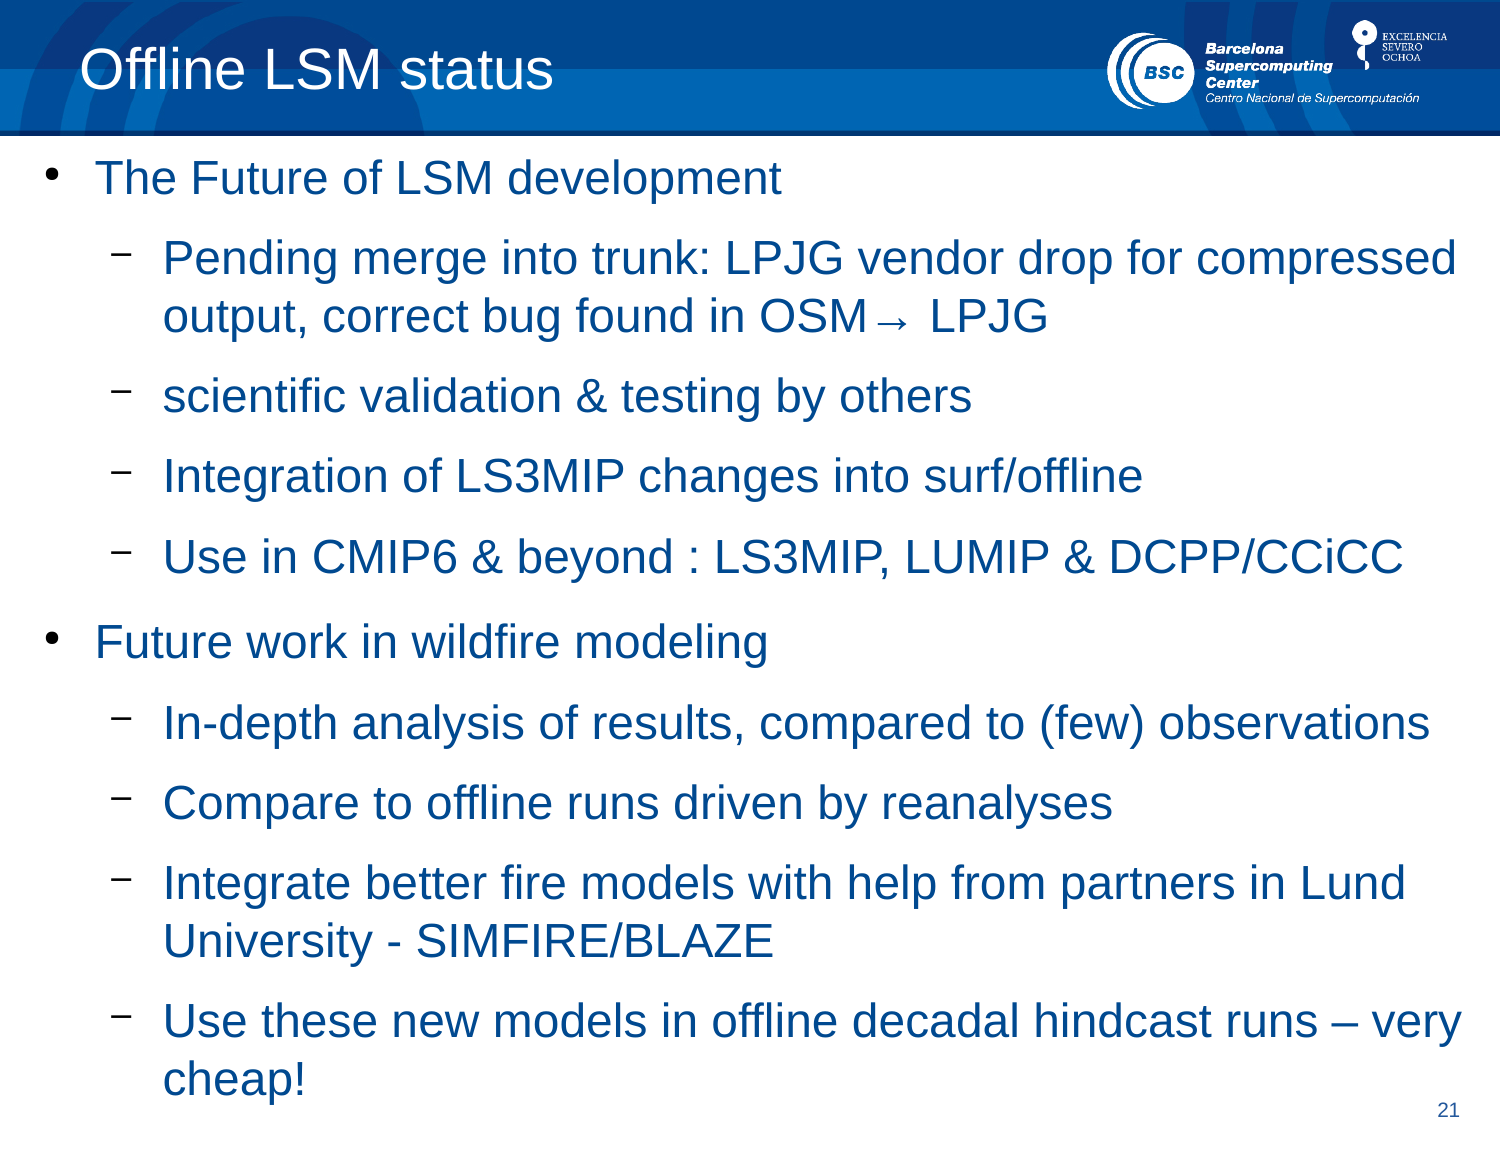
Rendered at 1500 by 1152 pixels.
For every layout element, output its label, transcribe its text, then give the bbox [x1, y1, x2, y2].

picture [0, 0, 1500, 136]
list The Future of LSM development Pending merge into trunk: LPJG vendor drop for compressed output, correct bug found in OSM→ LPJG scientific validation & testing by others Integration of LS3MIP changes into surf/offline Use in CMIP6 & beyond : LS3MIP, LUMIP & DCPP/CCiCC Future work in wildfire modeling In-depth analysis of results, compared to (few) observations Compare to offline runs driven by reanalyses Integrate better fire models with help from partners in Lund University - SIMFIRE/BLAZE Use these new models in offline decadal hindcast runs – very cheap! [11, 138, 1483, 1126]
title Offline LSM status [65, 23, 1081, 138]
